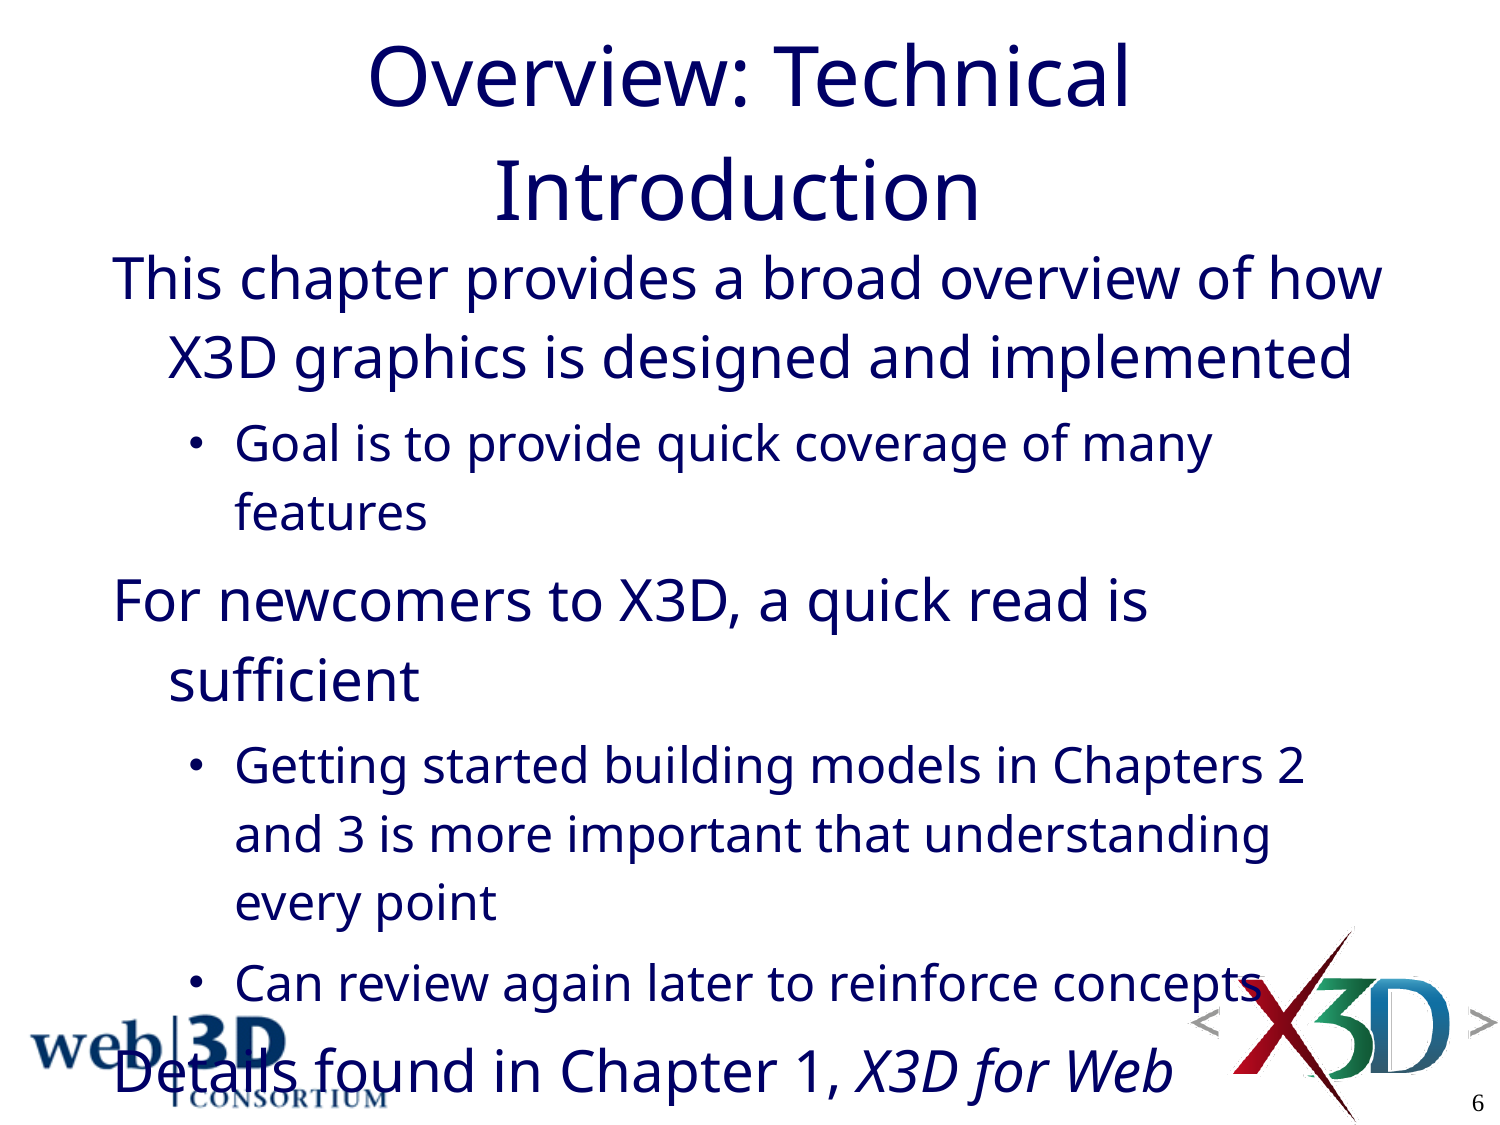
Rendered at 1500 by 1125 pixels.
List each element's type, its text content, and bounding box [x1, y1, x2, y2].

picture [1199, 986, 1213, 998]
title Overview: Technical Introduction [112, 37, 1388, 225]
picture [12, 998, 413, 1118]
list This chapter provides a broad overview of how X3D graphics is designed and implemented Goal is to provide quick coverage of many features For newcomers to X3D, a quick read is sufficient Getting started building models in Chapters 2 and 3 is more important that understanding every point Can review again later to reinforce concepts Details found in Chapter 1, X3D for Web Authors This chapter is available free online [112, 237, 1388, 986]
picture [1187, 926, 1500, 1125]
